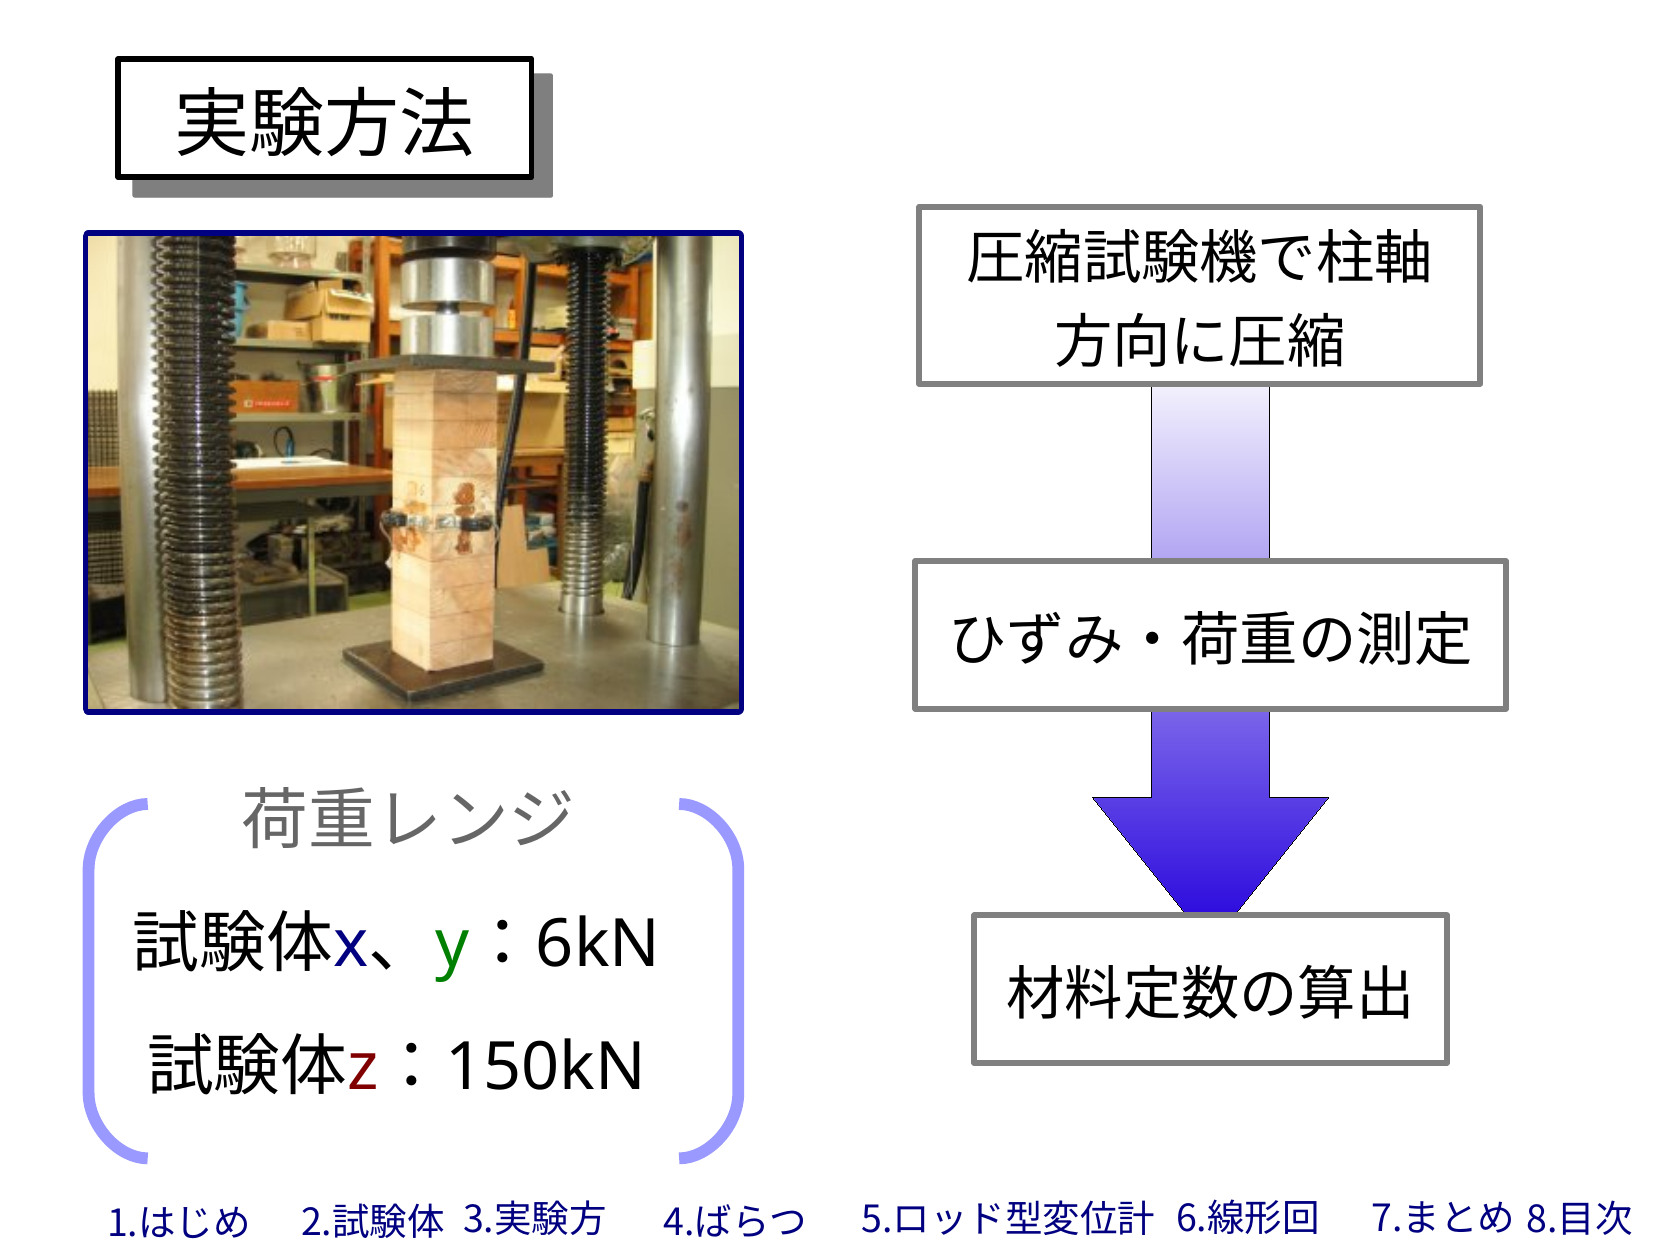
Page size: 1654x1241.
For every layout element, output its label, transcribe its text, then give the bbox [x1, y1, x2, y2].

text_box ひずみ・荷重の測定 [915, 561, 1506, 709]
text_box 圧縮試験機で柱軸 方向に圧縮 [919, 206, 1481, 384]
text_box 7.まとめ [1356, 1180, 1535, 1236]
picture [88, 236, 739, 709]
text_box 試験体z：150kN [132, 1004, 680, 1093]
text_box 3.実験方法 [448, 1181, 656, 1238]
text_box 荷重レンジ [227, 759, 591, 847]
text_box 1.はじめに [92, 1185, 286, 1241]
text_box 5.ロッド型変位計 [846, 1181, 1172, 1238]
text_box 実験方法 [118, 59, 532, 178]
text_box 2.試験体 [286, 1184, 464, 1241]
text_box 試験体x、y：6kN [118, 881, 688, 982]
text_box 8.目次 [1511, 1181, 1654, 1237]
text_box [1092, 709, 1329, 915]
text_box 4.ばらつき [648, 1184, 856, 1241]
text_box [1151, 384, 1270, 561]
text_box 6.線形回帰 [1161, 1180, 1368, 1237]
text_box 材料定数の算出 [974, 915, 1447, 1063]
